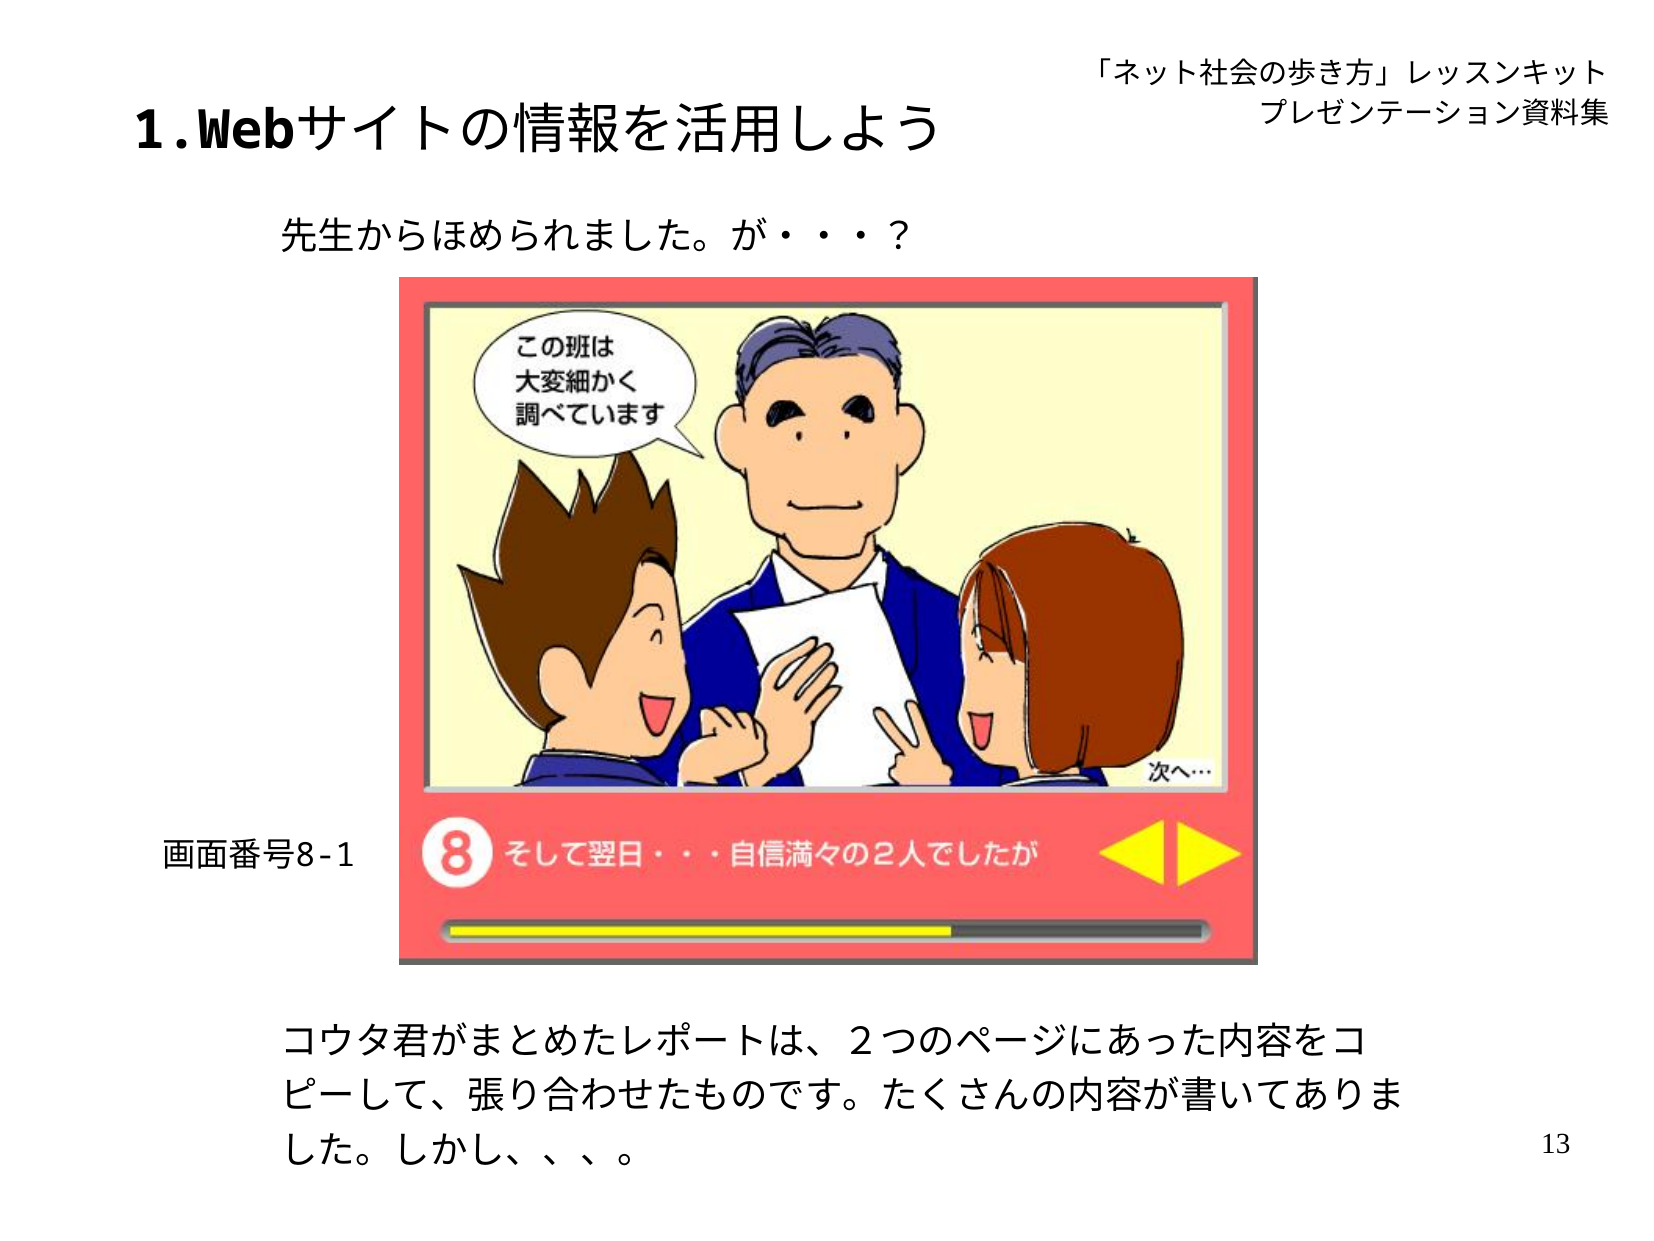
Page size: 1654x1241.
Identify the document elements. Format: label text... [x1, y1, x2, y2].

picture [399, 277, 1258, 965]
text_box コウタ君がまとめたレポートは、２つのページにあった内容をコピーして、張り合わせたものです。たくさんの内容が書いてありました。しかし、、、。 [265, 1003, 1447, 1182]
text_box 「ネット社会の歩き方」レッスンキット プレゼンテーション資料集 [1062, 44, 1625, 139]
text_box 先生からほめられました。が・・・？ [265, 206, 1064, 267]
text_box 1.Webサイトの情報を活用しよう [118, 88, 1093, 169]
text_box 画面番号8-1 [147, 826, 384, 882]
